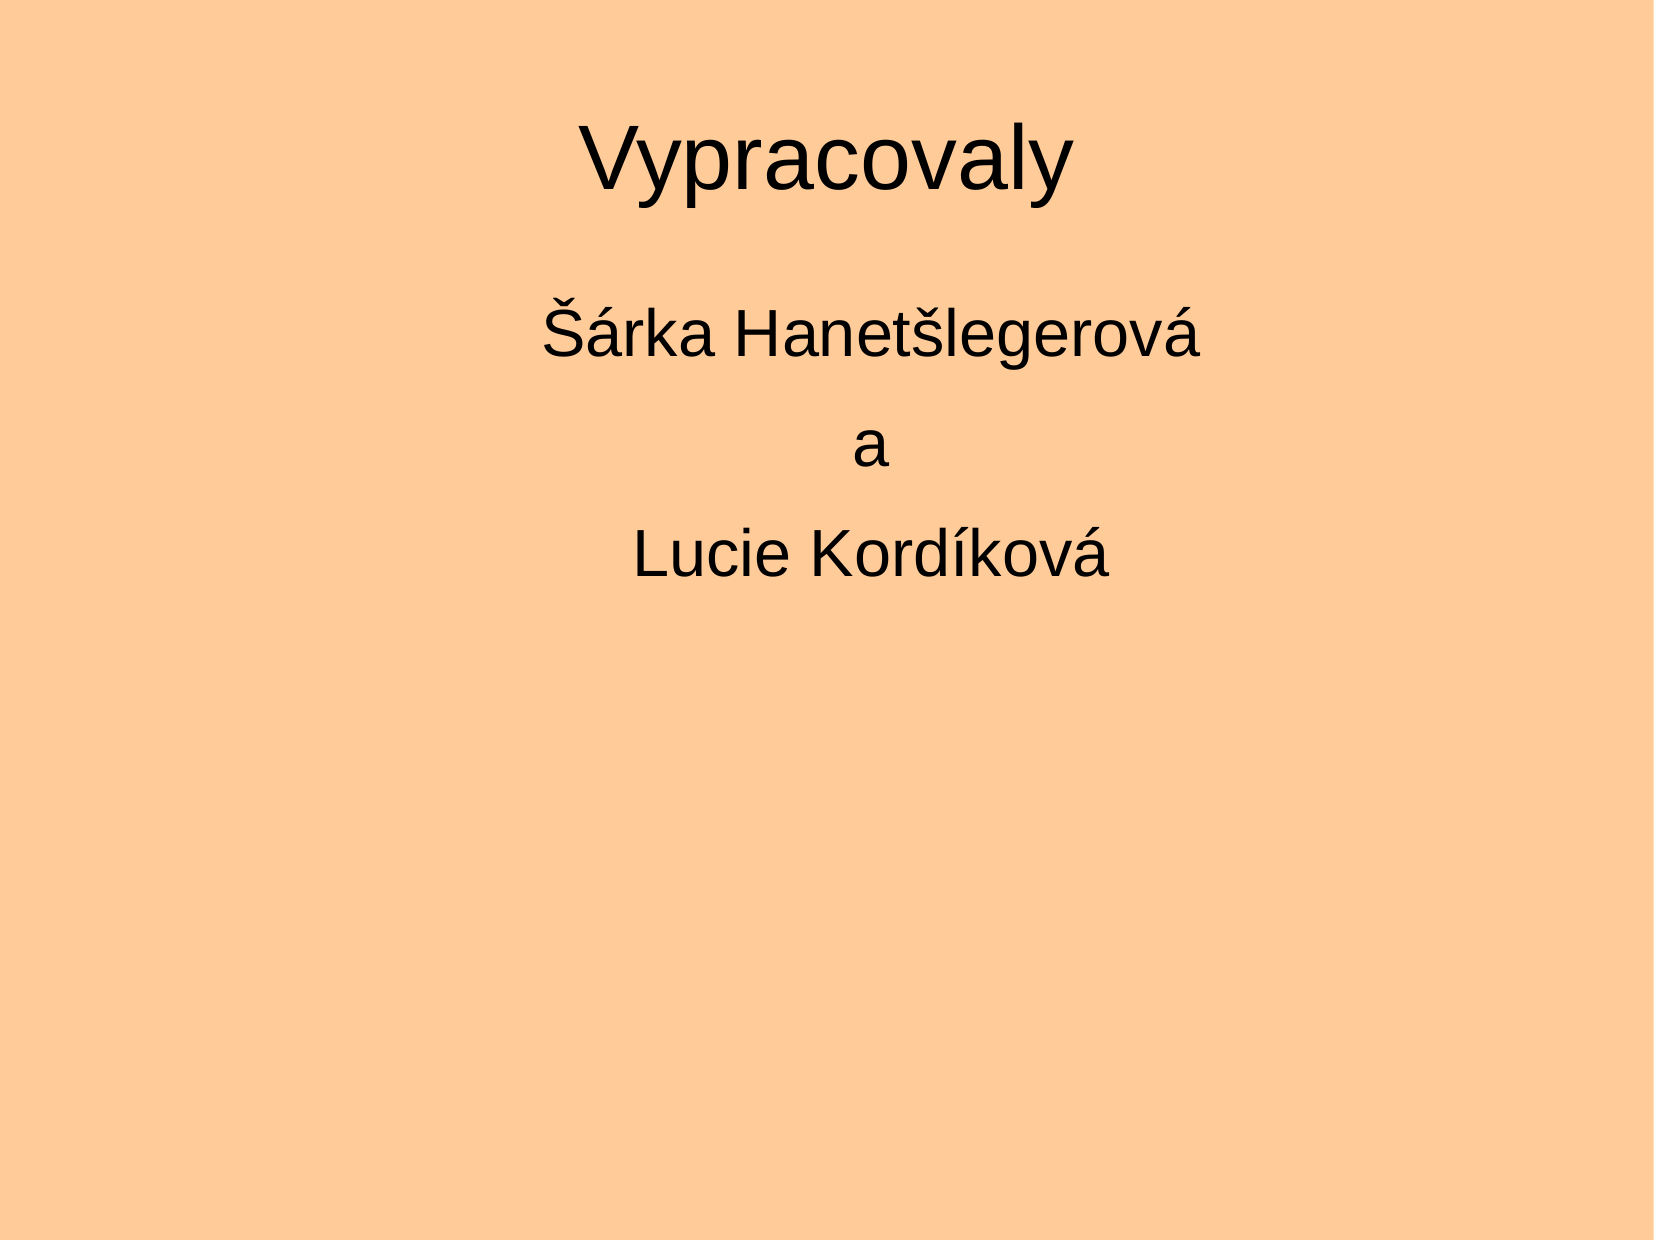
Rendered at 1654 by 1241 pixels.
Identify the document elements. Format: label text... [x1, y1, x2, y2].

list Šárka Hanetšlegerová a Lucie Kordíková [82, 290, 1571, 1109]
title Vypracovaly [82, 49, 1571, 257]
